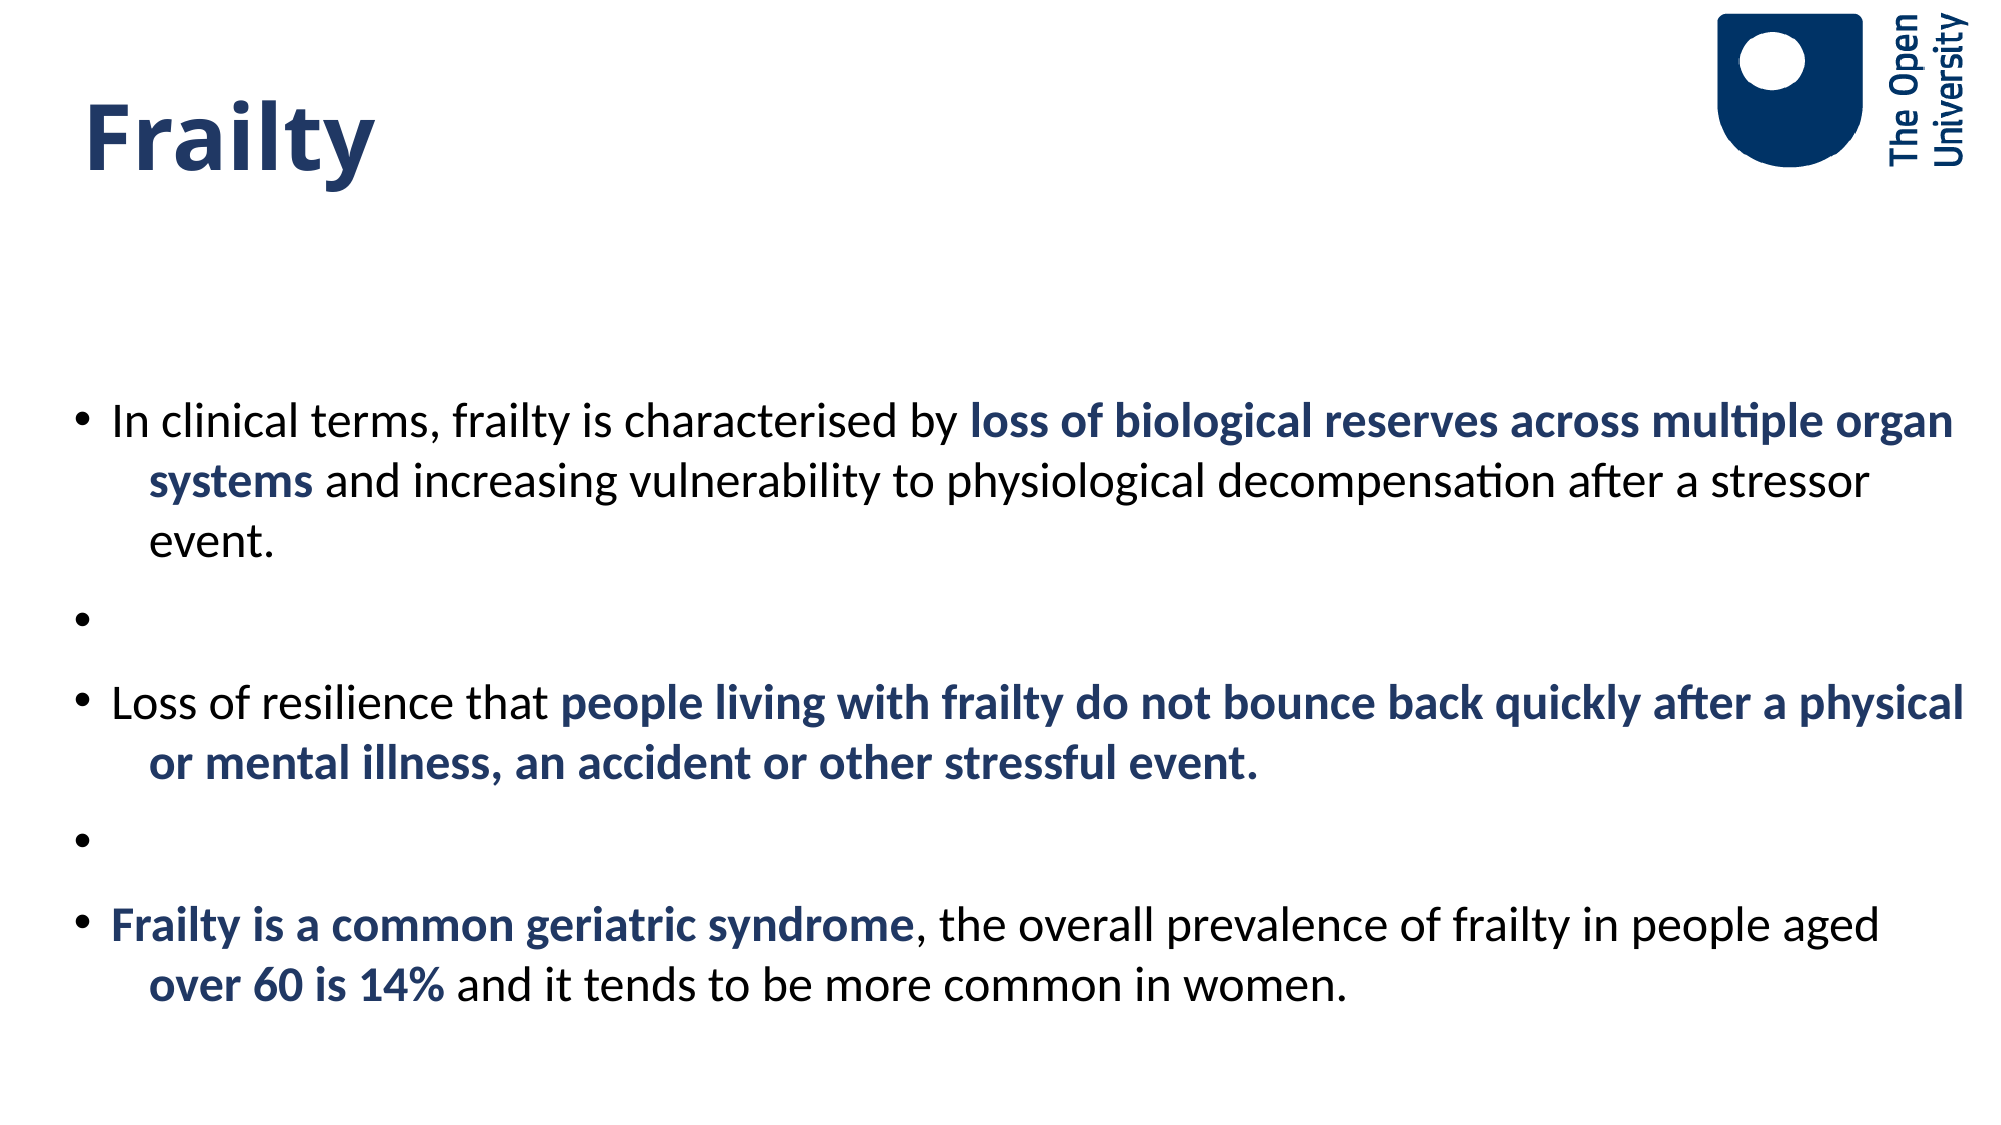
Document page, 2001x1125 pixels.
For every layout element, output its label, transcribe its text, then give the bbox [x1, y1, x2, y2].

title Frailty [67, 31, 1793, 250]
picture [1716, 10, 1971, 170]
list In clinical terms, frailty is characterised by loss of biological reserves across multiple organ systems and increasing vulnerability to physiological decompensation after a stressor event. Loss of resilience that people living with frailty do not bounce back quickly after a physical or mental illness, an accident or other stressful event. Frailty is a common geriatric syndrome, the overall prevalence of frailty in people aged over 60 is 14% and it tends to be more common in women. [58, 380, 2000, 1098]
